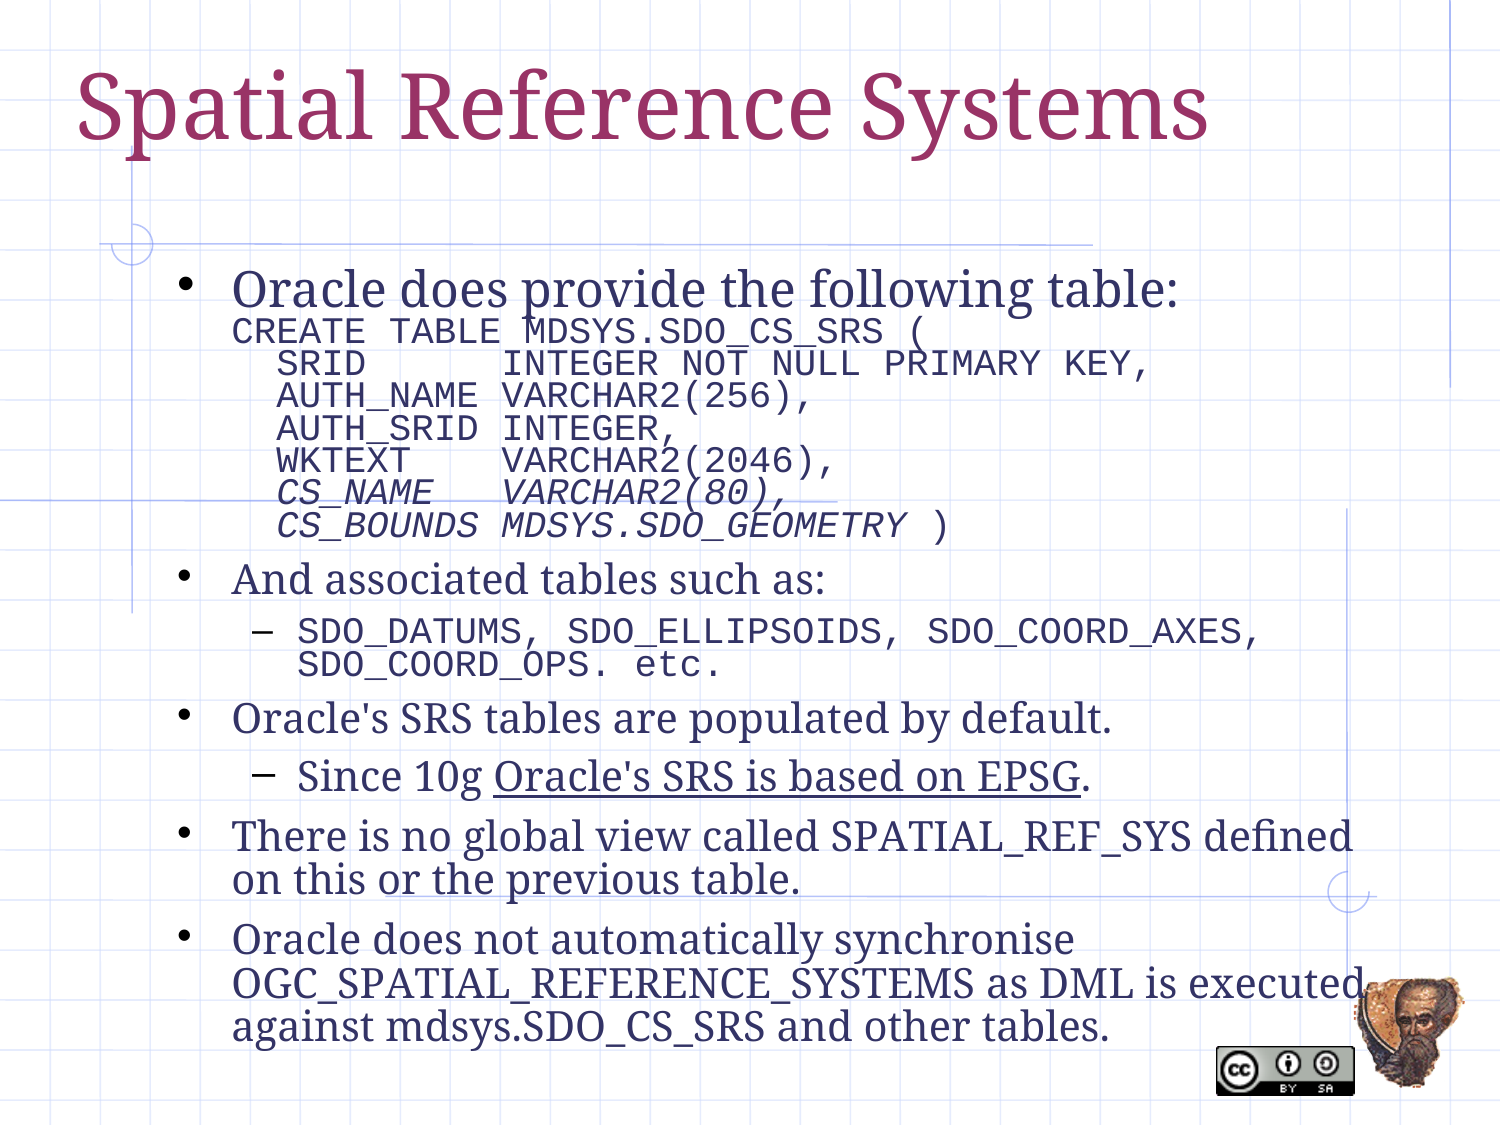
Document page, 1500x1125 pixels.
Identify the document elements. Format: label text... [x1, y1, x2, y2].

picture [1216, 976, 1465, 1096]
title Spatial Reference Systems [74, 45, 1424, 177]
list Oracle does provide the following table: CREATE TABLE MDSYS.SDO_CS_SRS ( SRID INTEGER NOT NULL PRIMARY KEY, AUTH_NAME VARCHAR2(256), AUTH_SRID INTEGER, WKTEXT VARCHAR2(2046), CS_NAME VARCHAR2(80), CS_BOUNDS MDSYS.SDO_GEOMETRY ) And associated tables such as: SDO_DATUMS, SDO_ELLIPSOIDS, SDO_COORD_AXES, SDO_COORD_OPS. etc. Oracle's SRS tables are populated by default. Since 10g Oracle's SRS is based on EPSG. There is no global view called SPATIAL_REF_SYS defined on this or the previous table. Oracle does not automatically synchronise OGC_SPATIAL_REFERENCE_SYSTEMS as DML is executed against mdsys.SDO_CS_SRS and other tables. [177, 265, 1398, 1043]
